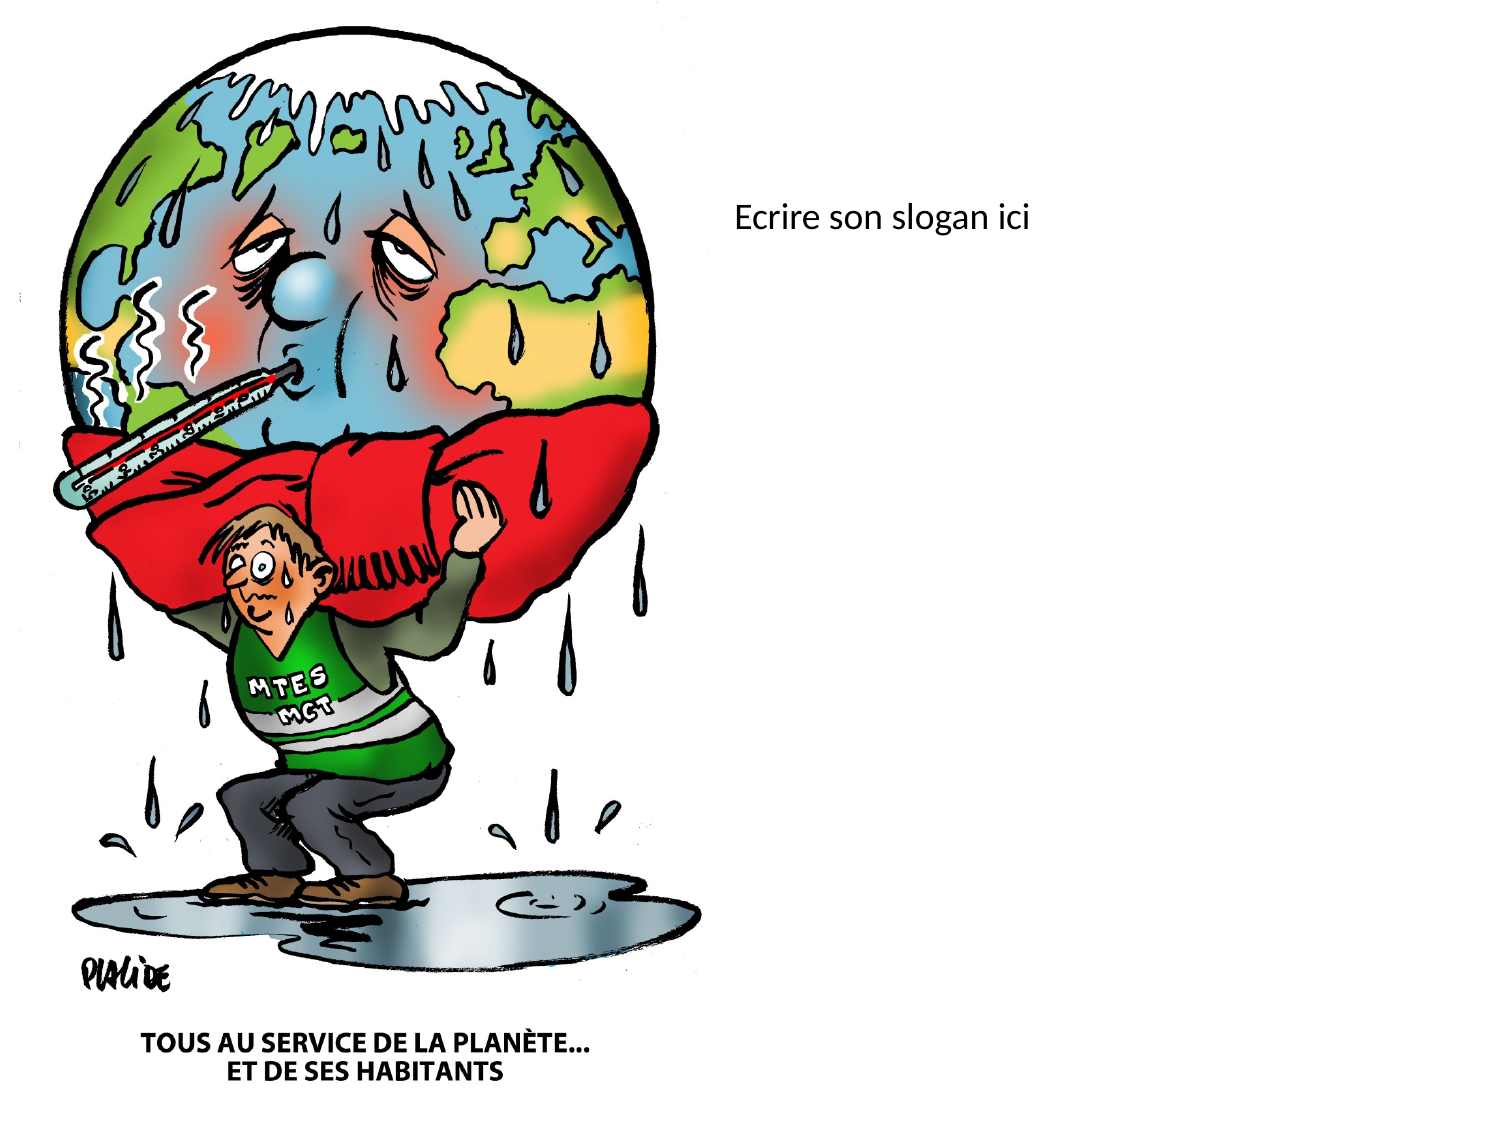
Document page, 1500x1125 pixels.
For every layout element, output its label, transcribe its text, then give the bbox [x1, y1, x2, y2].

picture [0, 0, 720, 1125]
text_box Ecrire son slogan ici [719, 184, 1424, 246]
